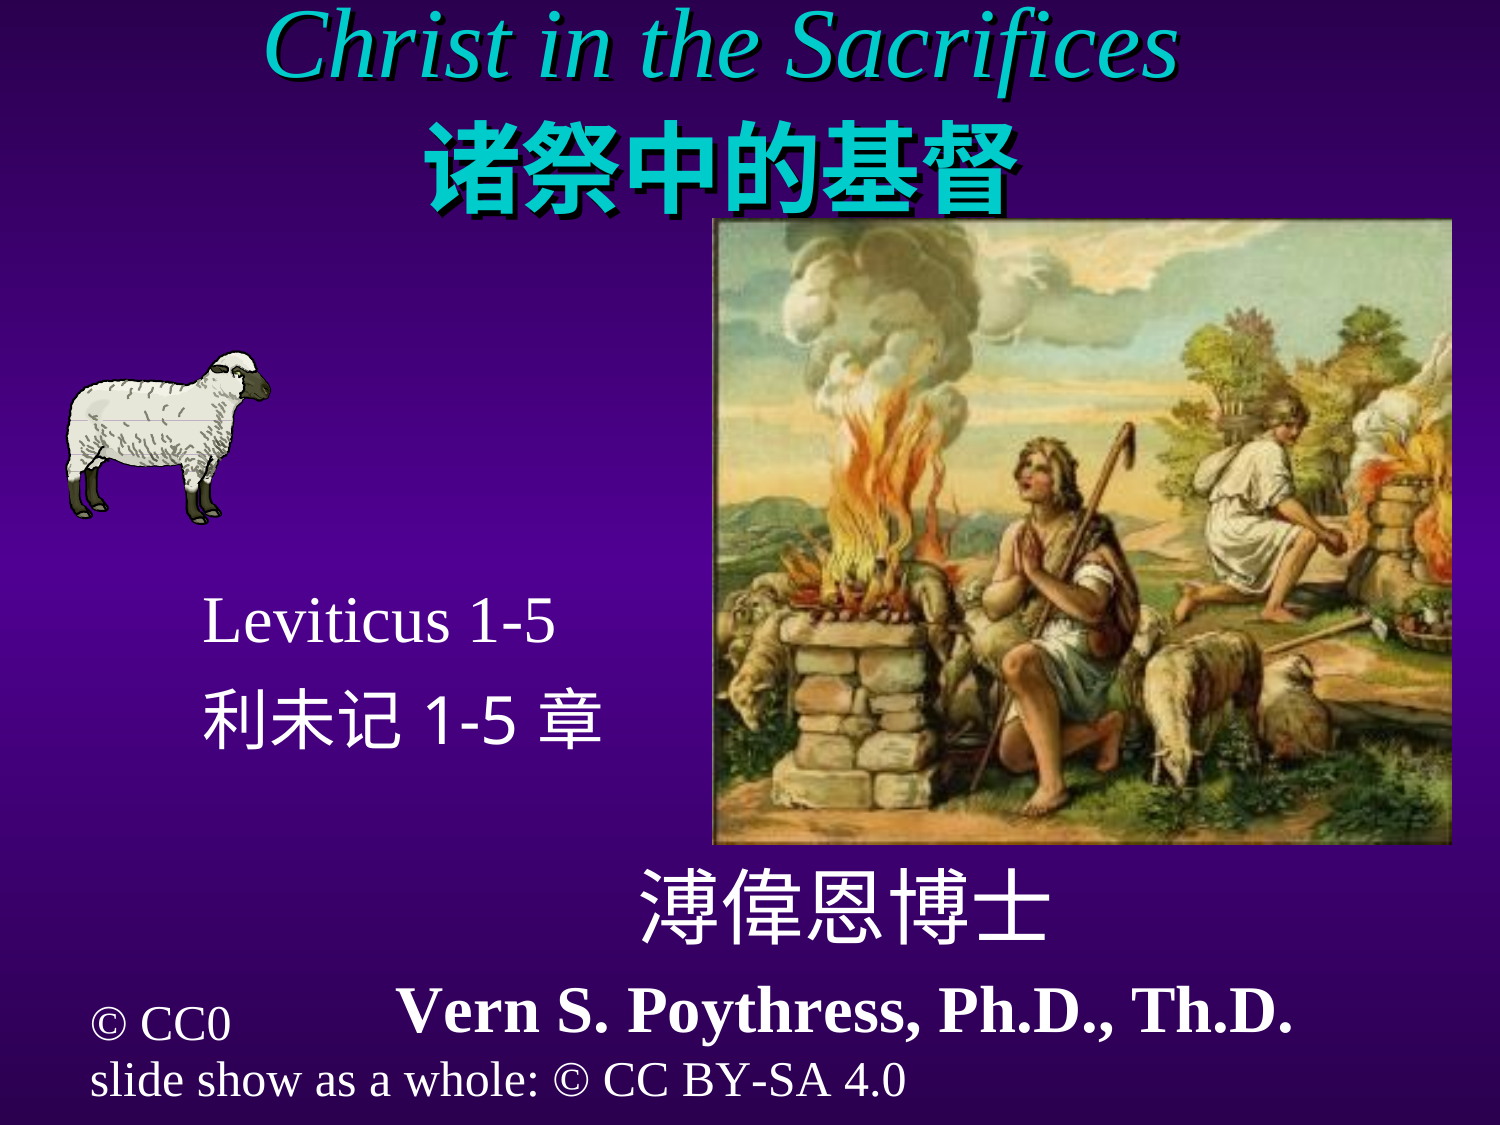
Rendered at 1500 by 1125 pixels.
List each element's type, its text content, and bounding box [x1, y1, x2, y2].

picture [712, 218, 1452, 845]
title Christ in the Sacrifices 诸祭中的基督 [89, 0, 1353, 233]
text_box 溥偉恩博士 Vern S. Poythress, Ph.D., Th.D. [187, 854, 1354, 1058]
subtitle Leviticus 1-5 利未记1-5章 [187, 574, 1238, 854]
text_box © CC0 slide show as a whole: © CC BY-SA 4.0 [75, 988, 1013, 1115]
